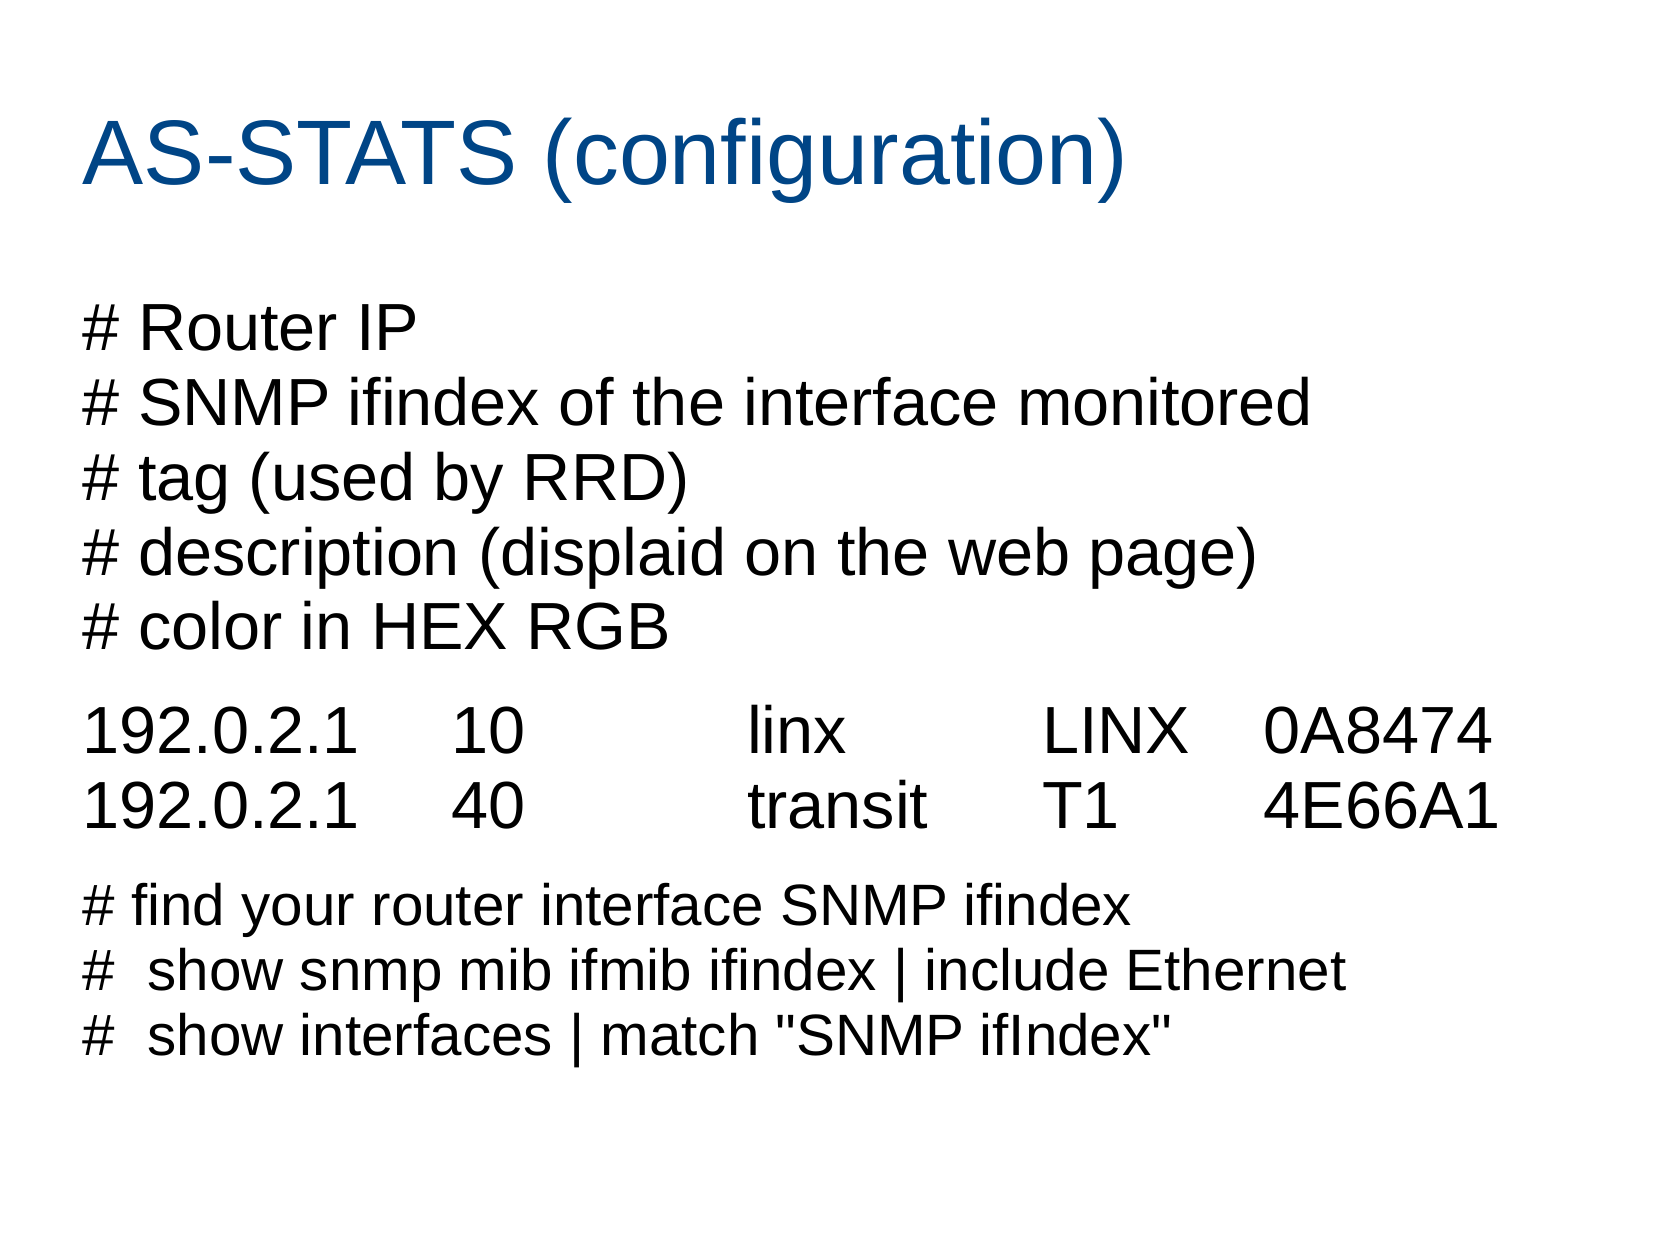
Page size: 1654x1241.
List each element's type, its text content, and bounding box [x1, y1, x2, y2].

list # Router IP # SNMP ifindex of the interface monitored # tag (used by RRD) # description (displaid on the web page) # color in HEX RGB 192.0.2.1 10 linx LINX 0A8474 192.0.2.1 40 transit T1 4E66A1 # find your router interface SNMP ifindex # show snmp mib ifmib ifindex | include Ethernet # show interfaces | match "SNMP ifIndex" [82, 290, 1571, 1094]
title AS-STATS (configuration) [82, 49, 1571, 257]
